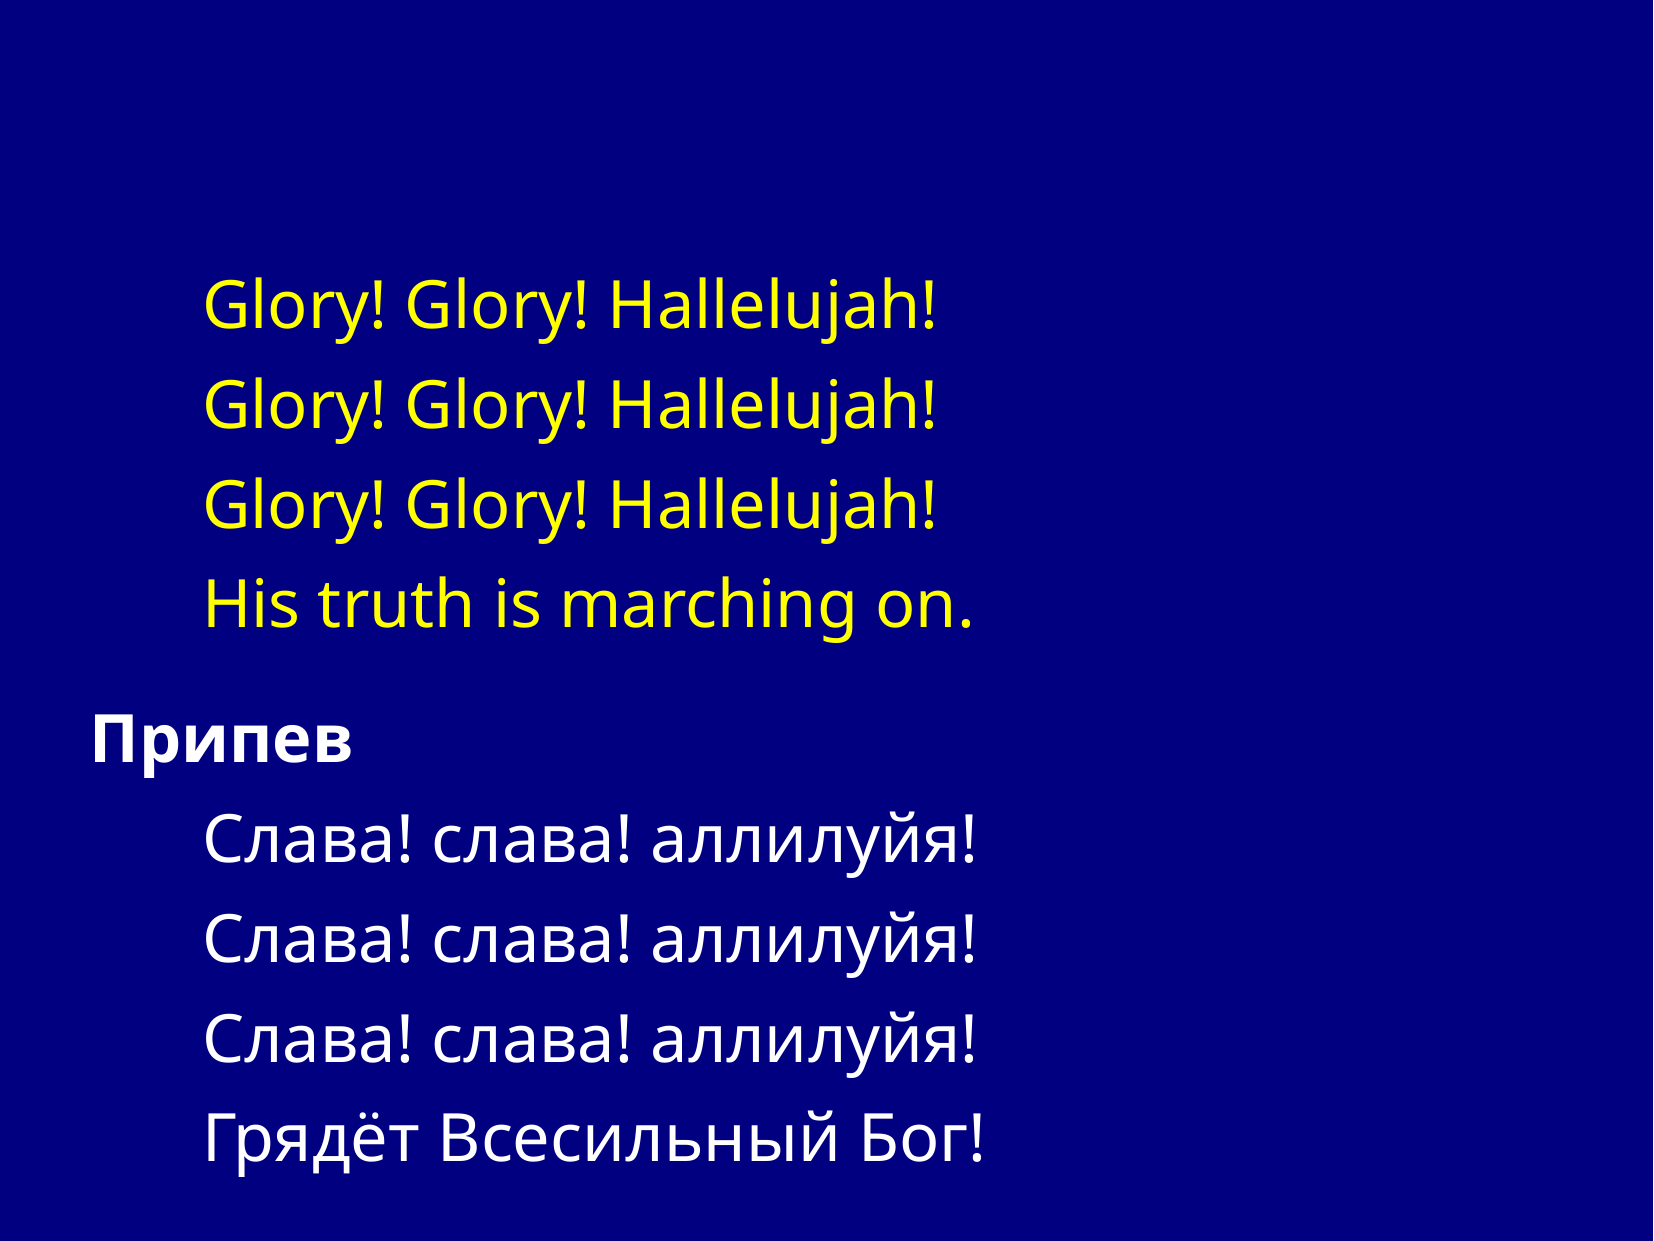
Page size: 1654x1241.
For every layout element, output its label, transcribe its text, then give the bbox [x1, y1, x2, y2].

text_box Припев Слава! слава! аллилуйя! Слава! слава! аллилуйя! Слава! слава! аллилуйя! Грядёт Всесильный Бог! [75, 675, 1576, 1163]
text_box Glory! Glory! Hallelujah! Glory! Glory! Hallelujah! Glory! Glory! Hallelujah! His truth is marching on. [75, 150, 1576, 638]
